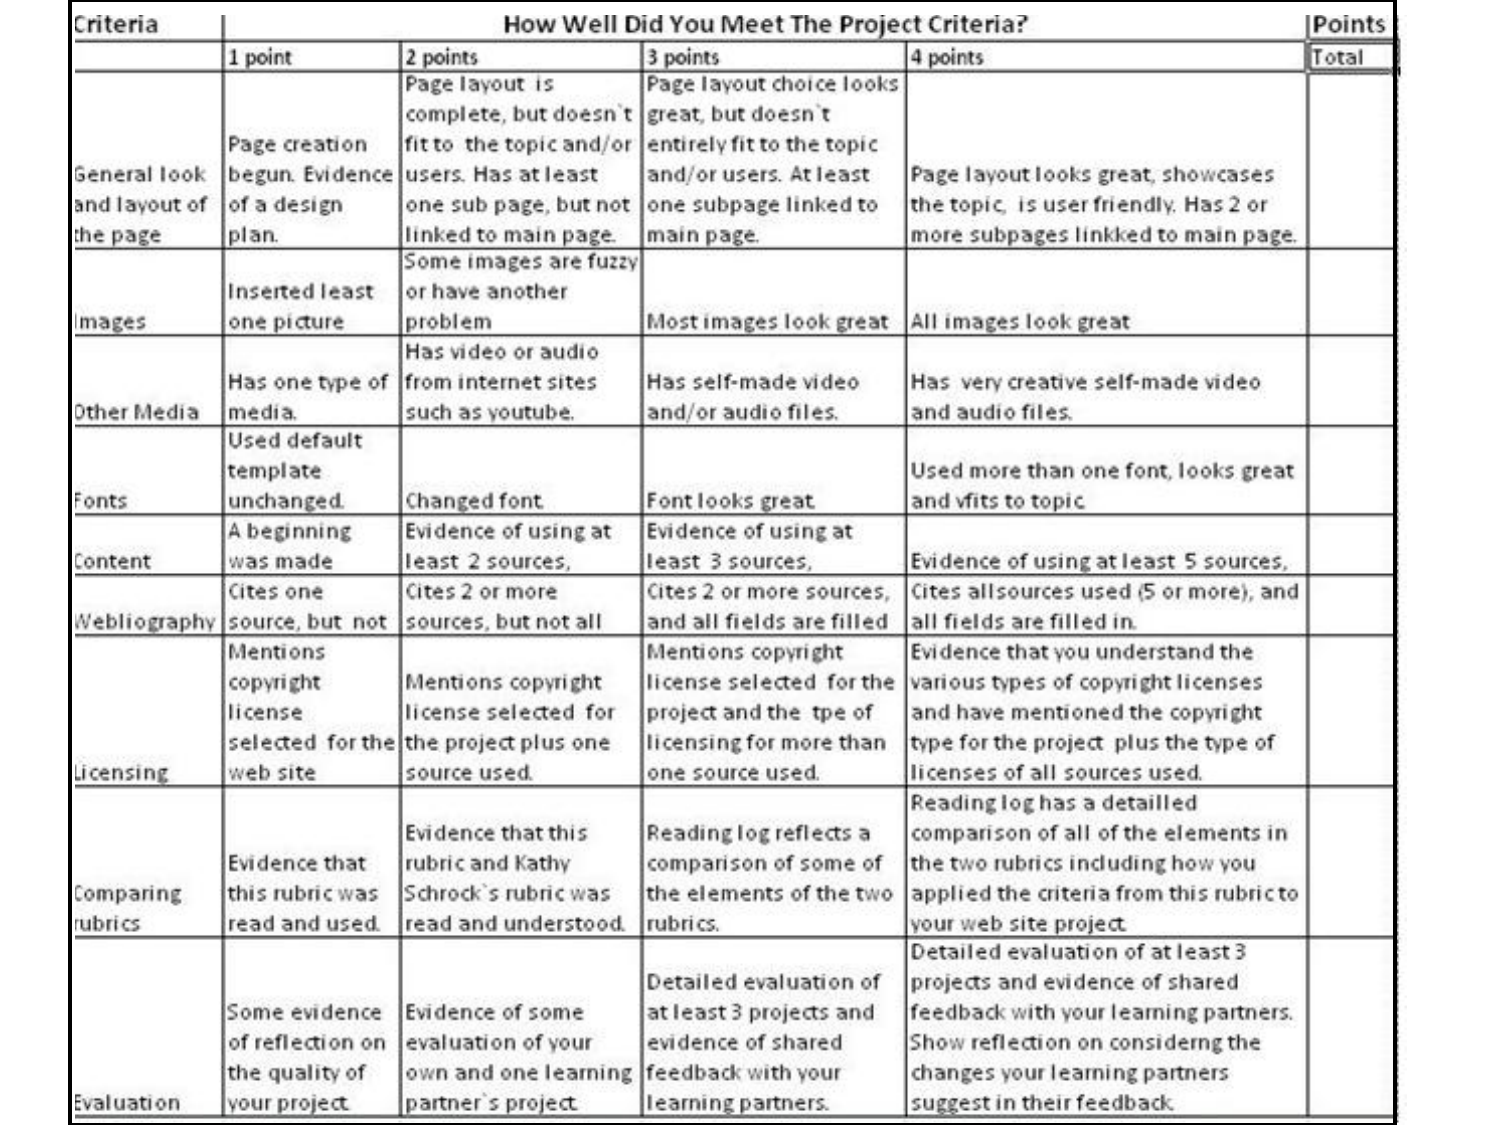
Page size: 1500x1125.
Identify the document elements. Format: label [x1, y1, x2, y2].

picture [1397, 15, 1407, 1125]
picture [75, 15, 1393, 1123]
